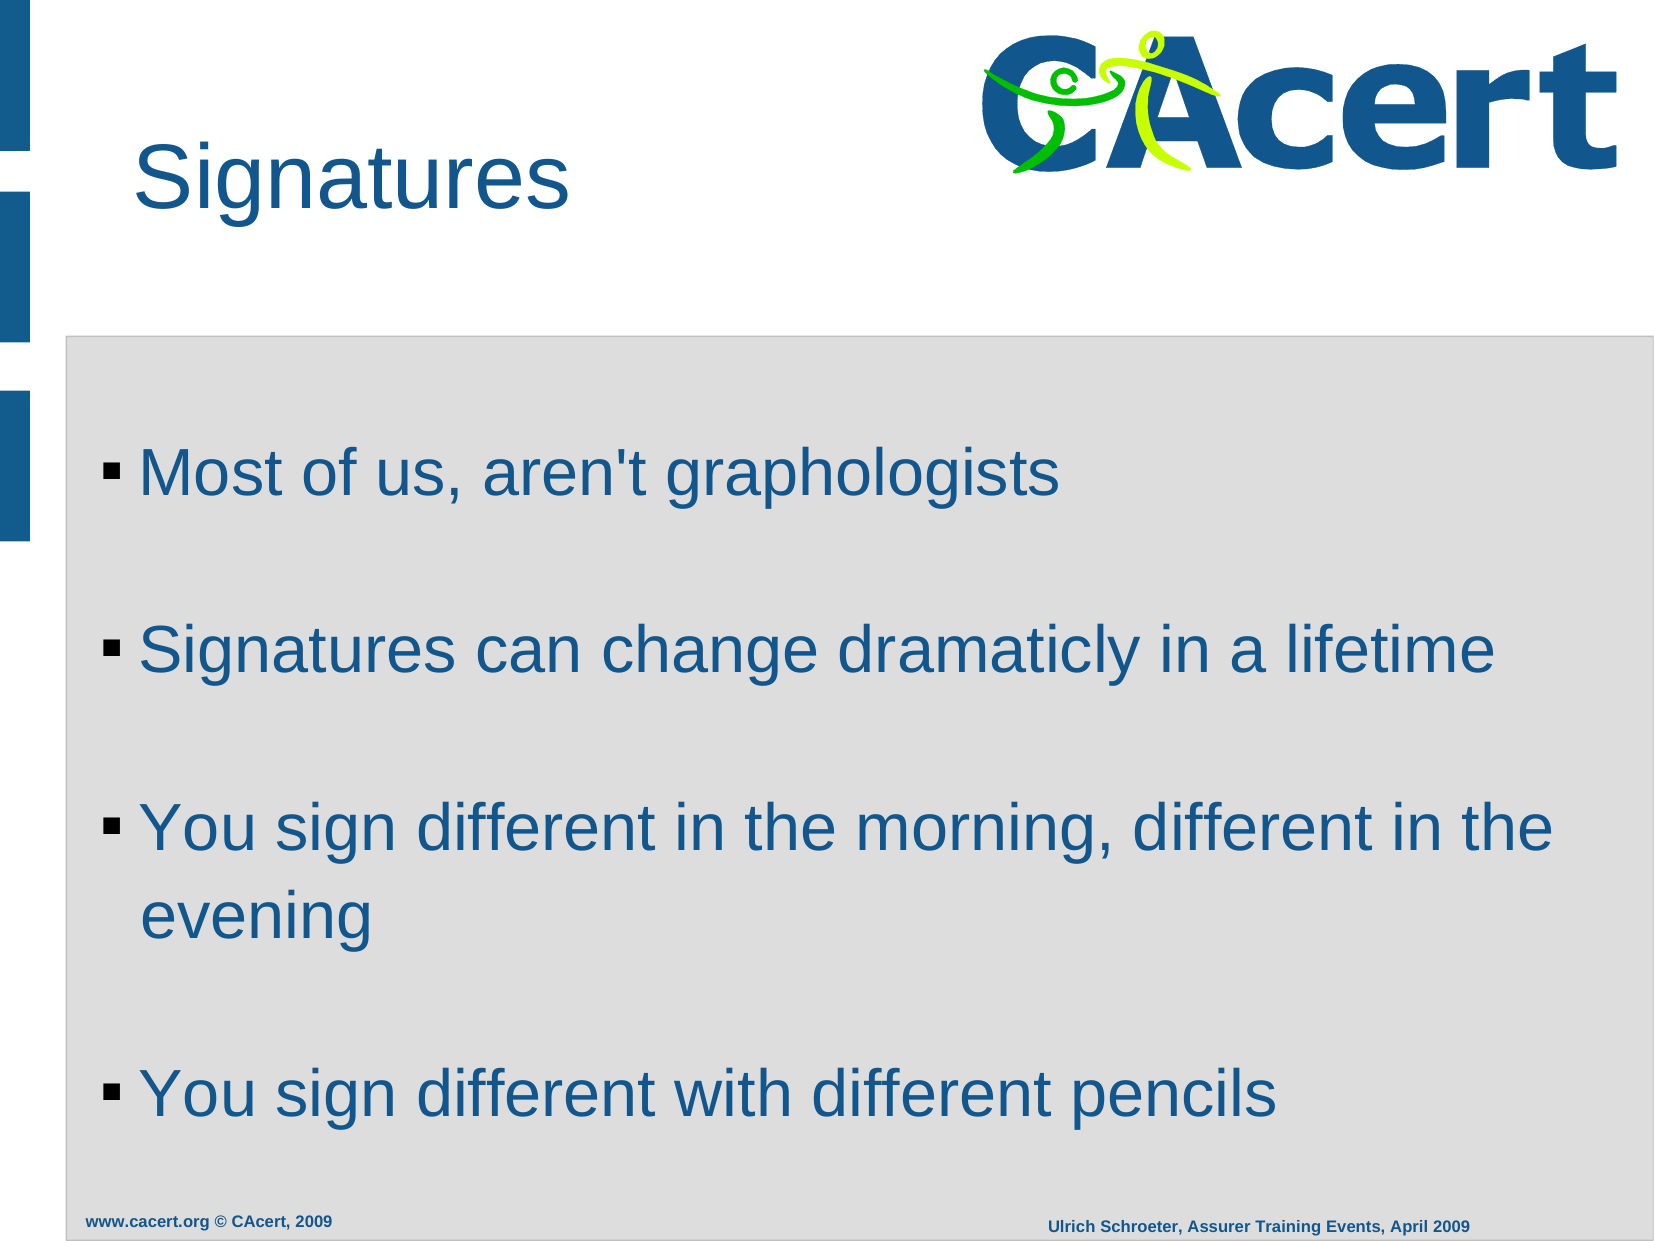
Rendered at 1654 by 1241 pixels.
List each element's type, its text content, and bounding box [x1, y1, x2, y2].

text_box Most of us, aren't graphologists Signatures can change dramaticly in a lifetime You sign different in the morning, different in the evening You sign different with different pencils [88, 413, 1595, 1139]
text_box Signatures [118, 118, 587, 236]
